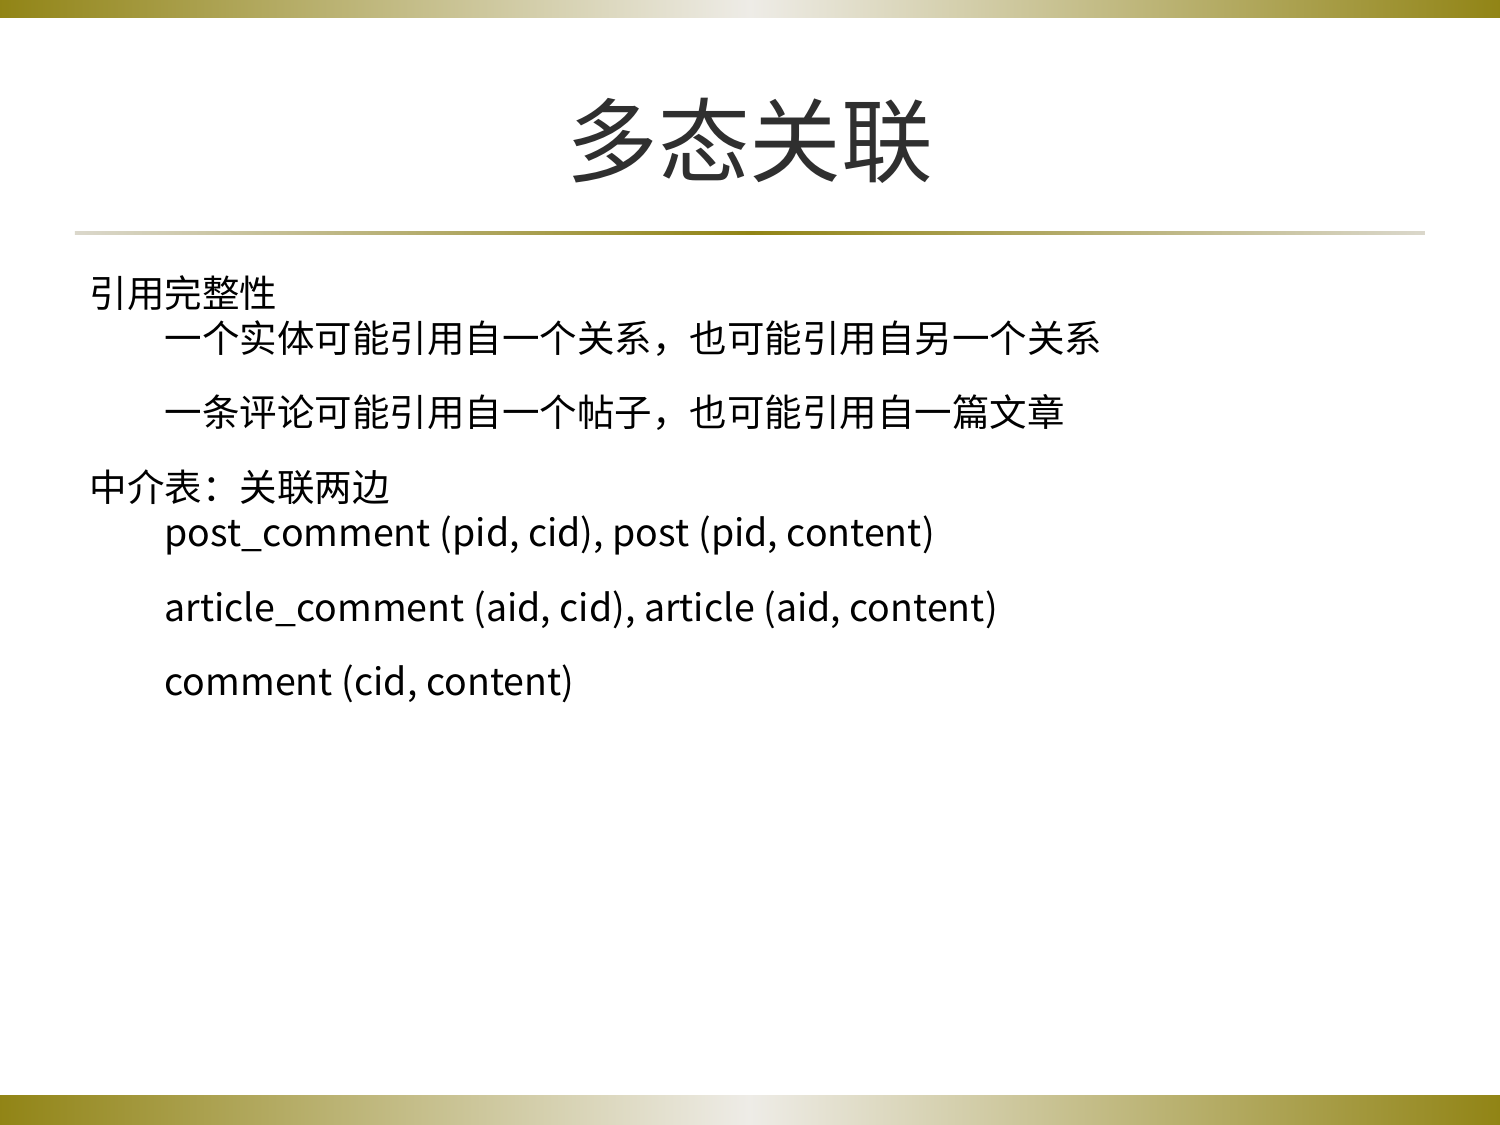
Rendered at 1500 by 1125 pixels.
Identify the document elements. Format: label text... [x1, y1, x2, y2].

list 引用完整性 一个实体可能引用自一个关系，也可能引用自另一个关系 一条评论可能引用自一个帖子，也可能引用自一篇文章 中介表：关联两边 post_comment (pid, cid), post (pid, content) article_comment (aid, cid), article (aid, content) comment (cid, content) [75, 262, 1425, 1032]
title 多态关联 [75, 45, 1425, 233]
